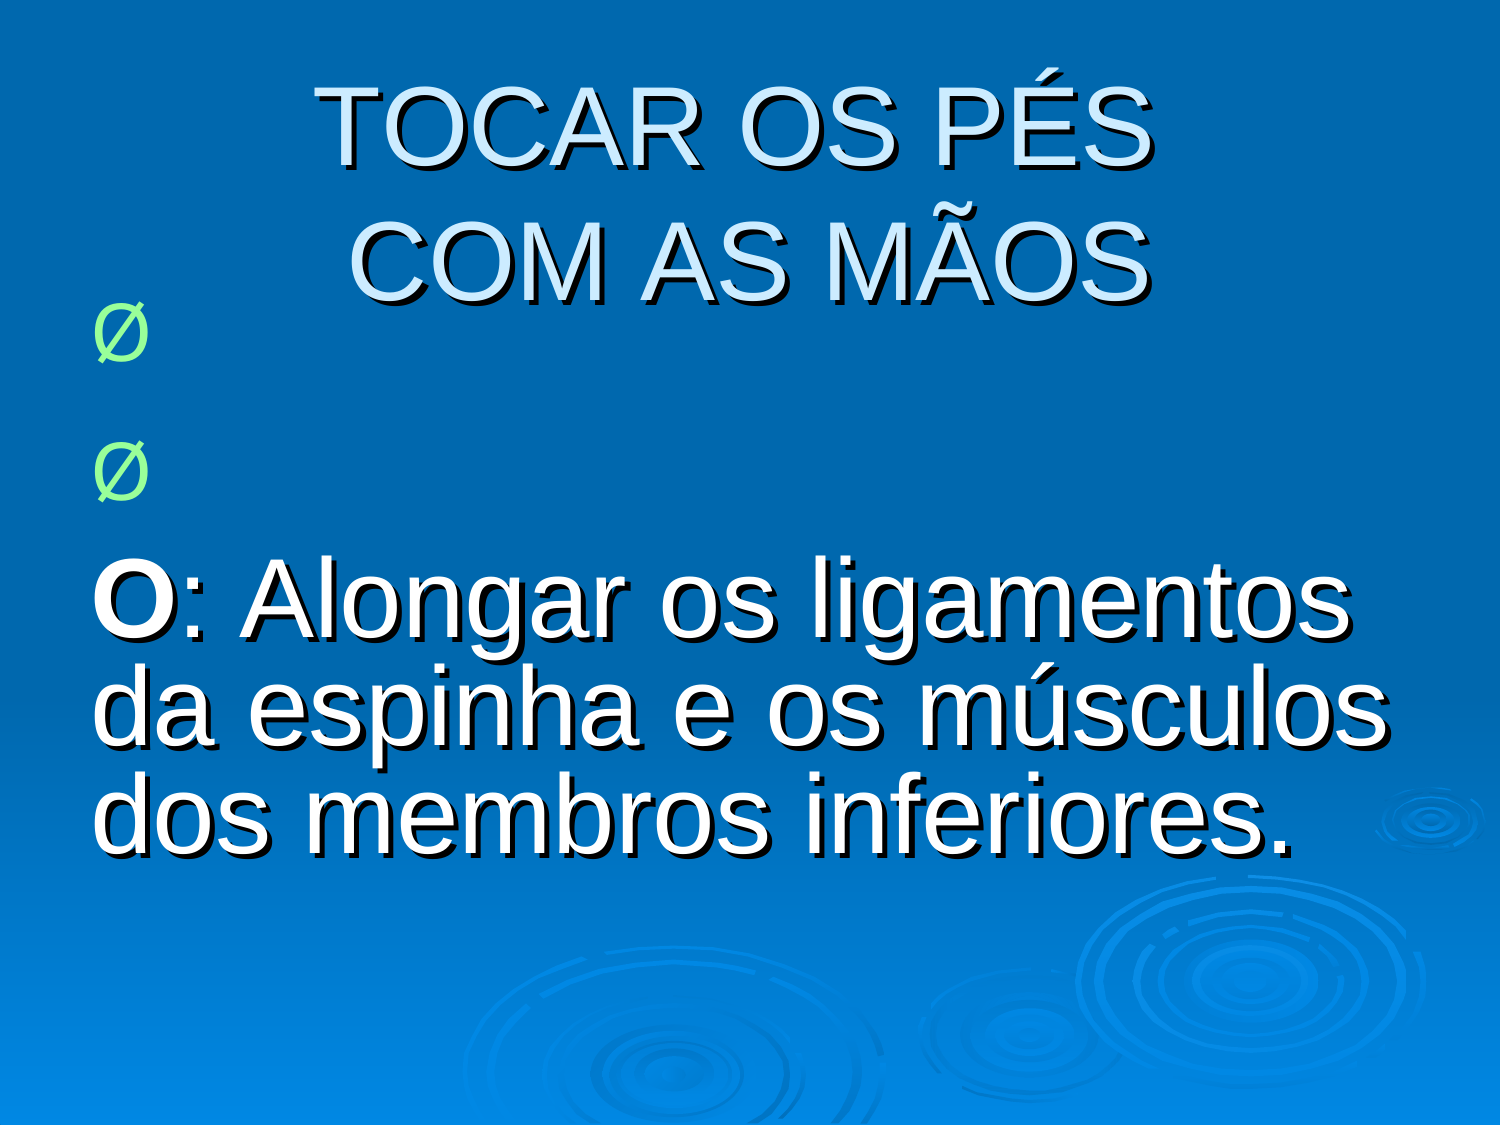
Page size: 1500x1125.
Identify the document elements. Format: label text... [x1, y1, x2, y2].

list O: Alongar os ligamentos da espinha e os músculos dos membros inferiores. [75, 262, 1426, 1005]
title TOCAR OS PÉS COM AS MÃOS [75, 45, 1426, 233]
